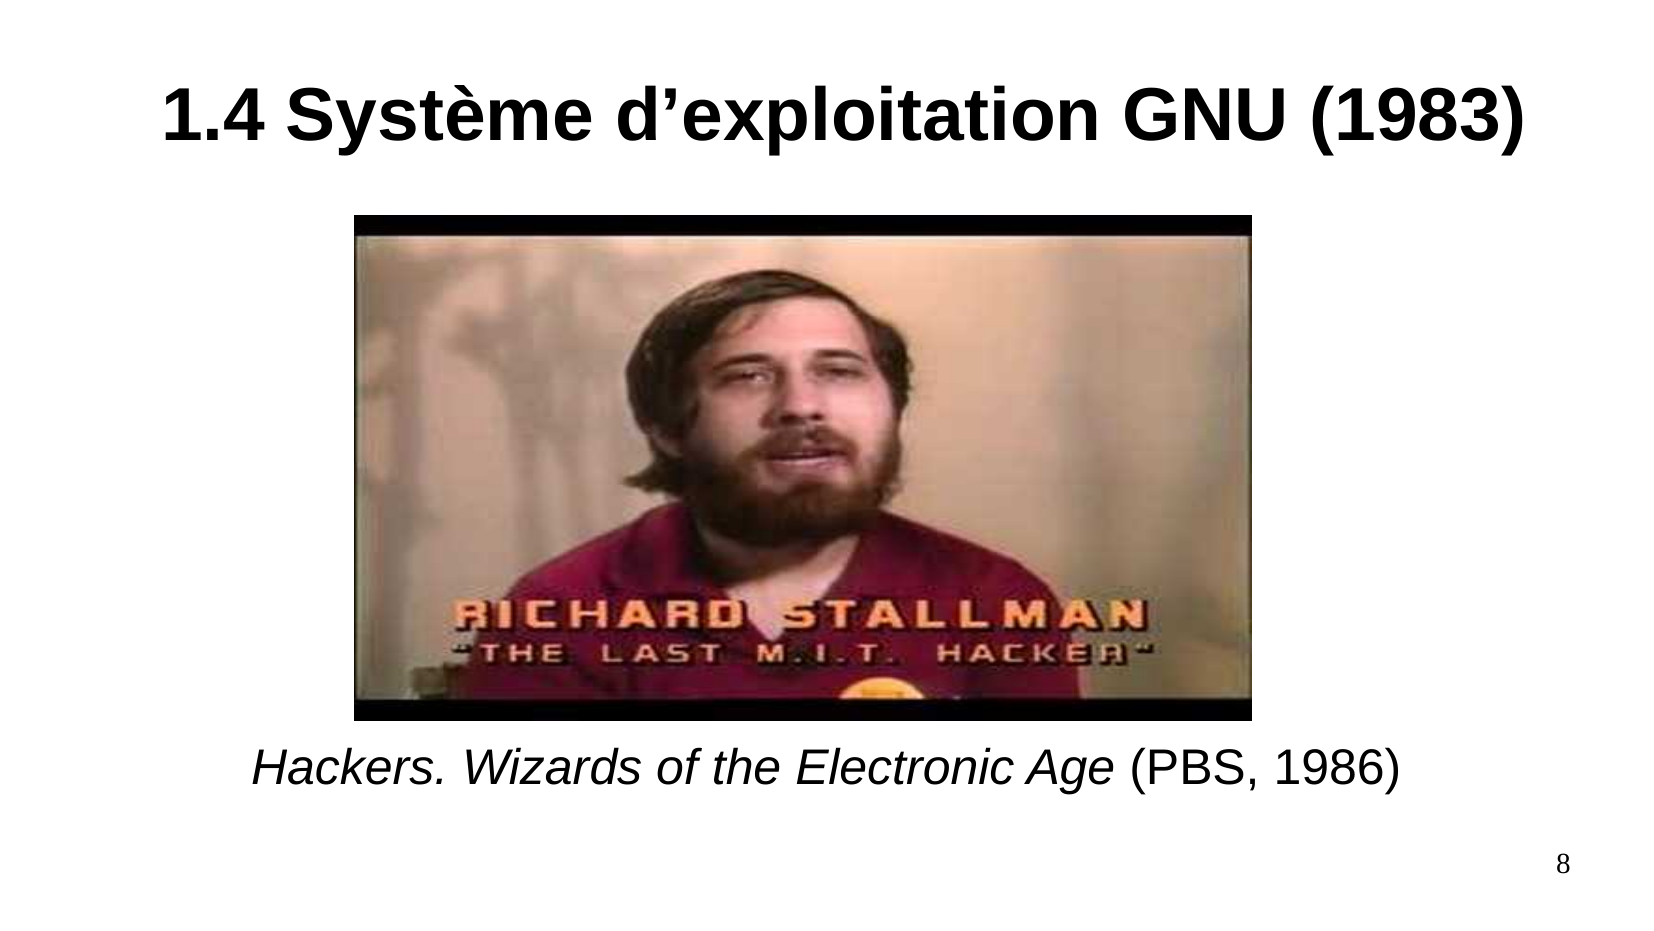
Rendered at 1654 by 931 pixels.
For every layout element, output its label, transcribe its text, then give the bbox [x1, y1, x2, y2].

title 1.4 Système d’exploitation GNU (1983) [82, 21, 1571, 208]
text_box Hackers. Wizards of the Electronic Age (PBS, 1986) [236, 731, 1418, 815]
picture [354, 215, 1252, 721]
